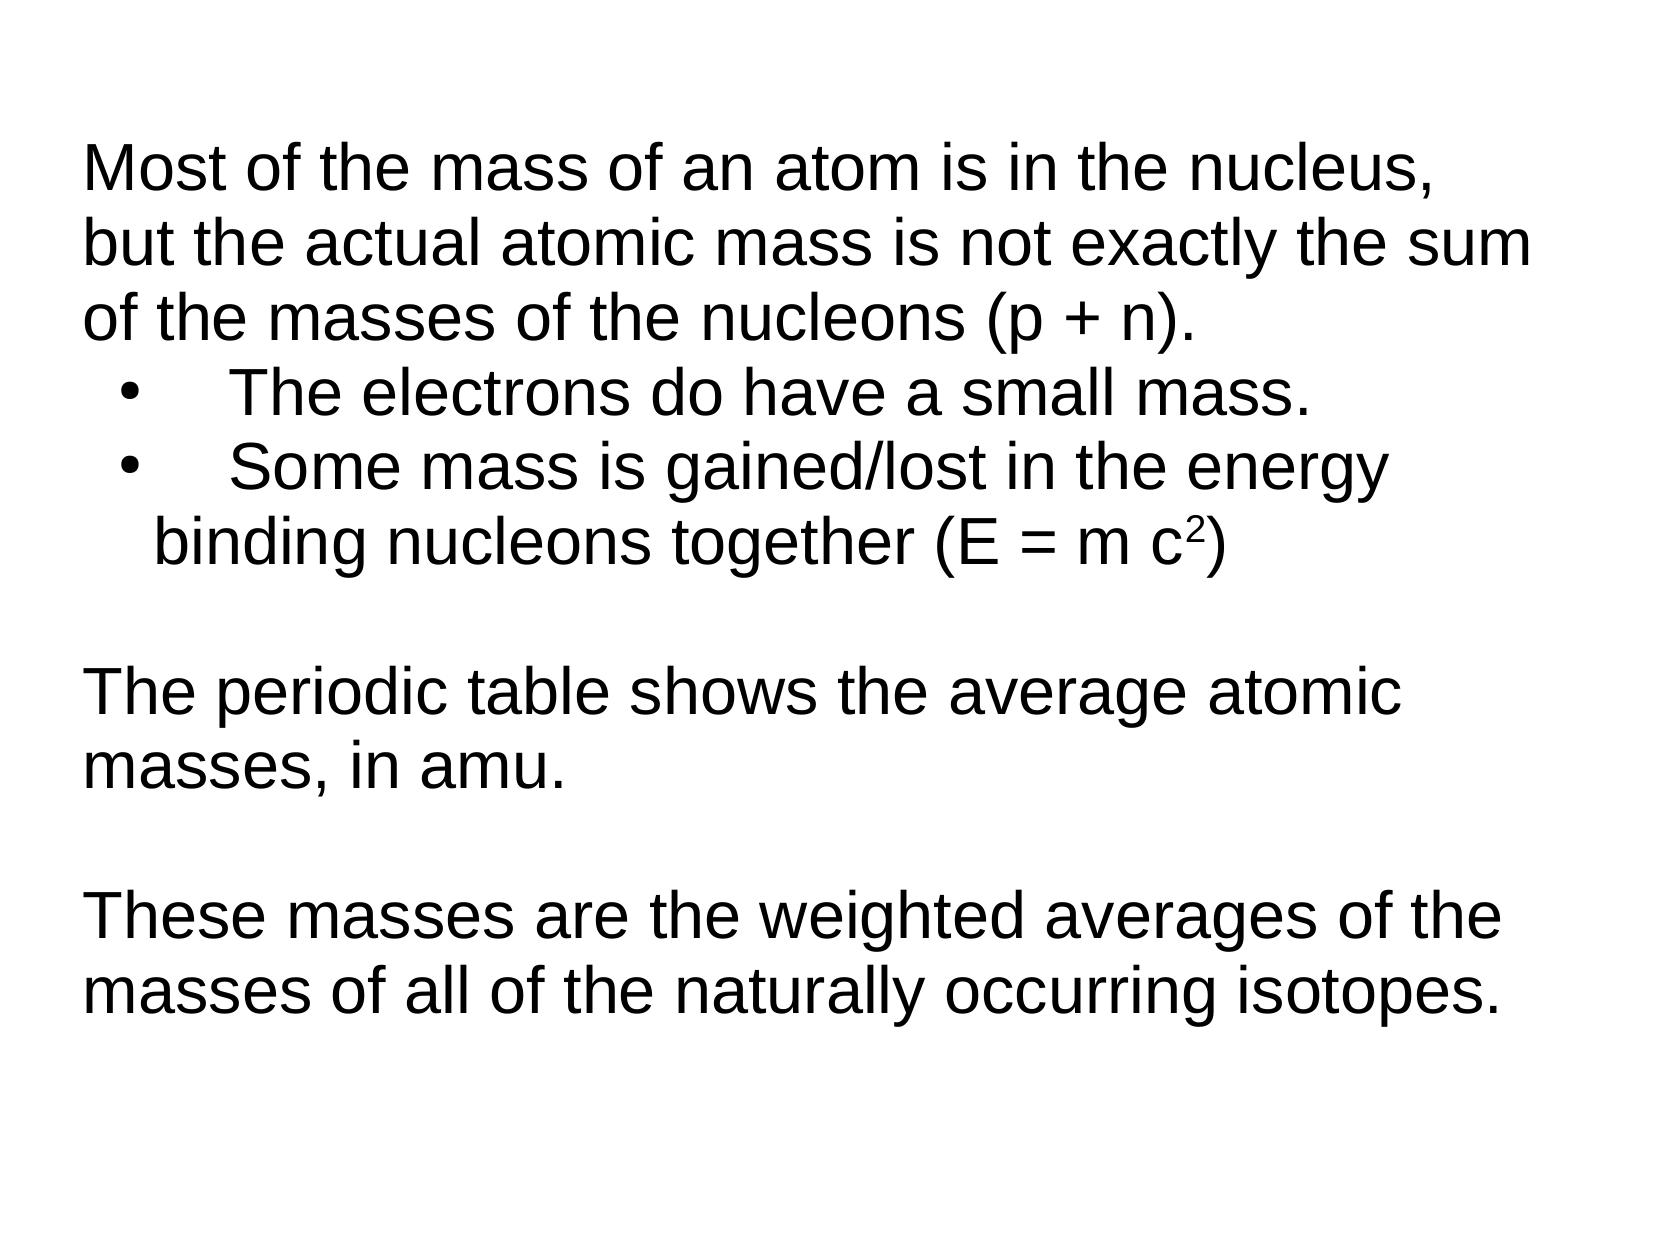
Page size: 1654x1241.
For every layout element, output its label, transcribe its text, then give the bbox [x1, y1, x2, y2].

subtitle Most of the mass of an atom is in the nucleus, but the actual atomic mass is not exactly the sum of the masses of the nucleons (p + n). The electrons do have a small mass. Some mass is gained/lost in the energy binding nucleons together (E = m c2) The periodic table shows the average atomic masses, in amu. These masses are the weighted averages of the masses of all of the naturally occurring isotopes. [82, 49, 1571, 1109]
